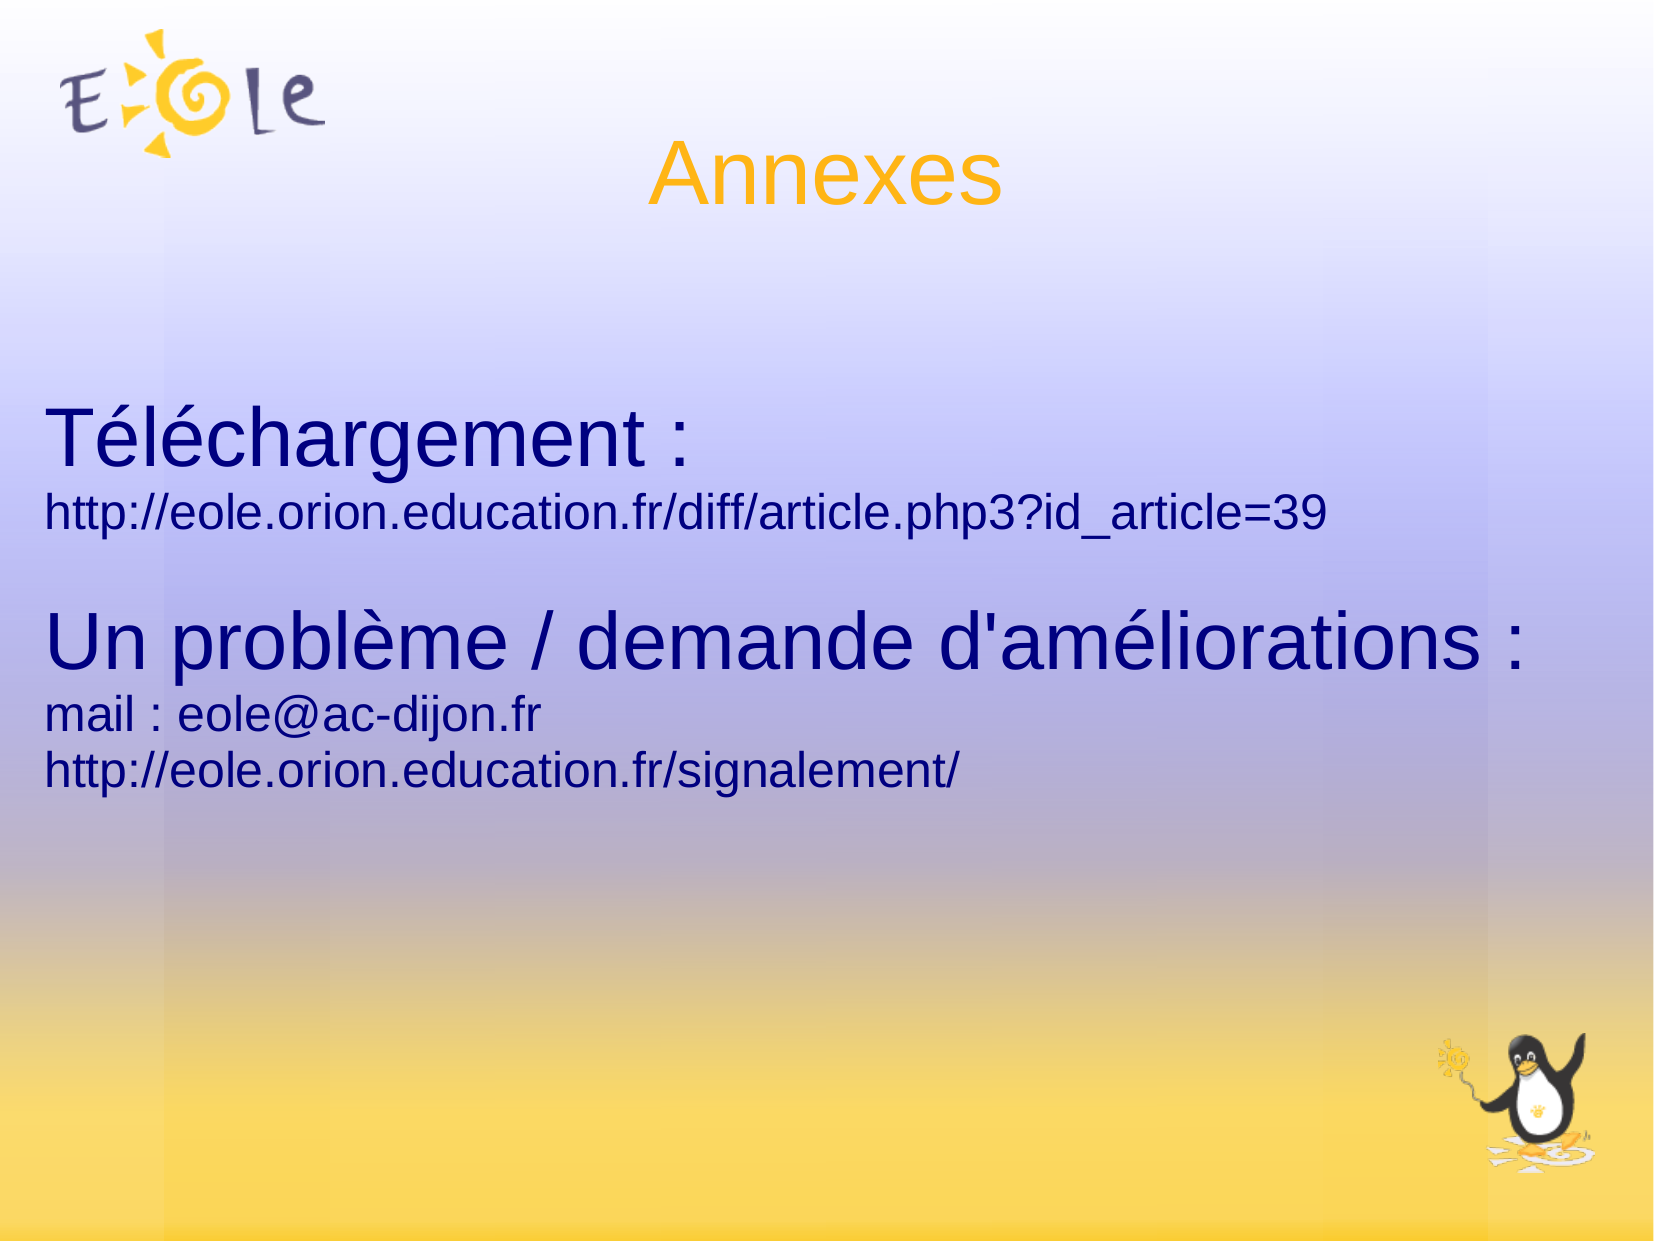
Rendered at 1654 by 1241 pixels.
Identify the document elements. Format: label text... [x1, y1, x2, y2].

title Annexes [82, 49, 1571, 296]
text_box Téléchargement : http://eole.orion.education.fr/diff/article.php3?id_article=39 Un problème / demande d'améliorations : mail : eole@ac-dijon.fr http://eole.orion.education.fr/signalement/ [29, 383, 1625, 1014]
picture [0, 0, 1654, 1241]
